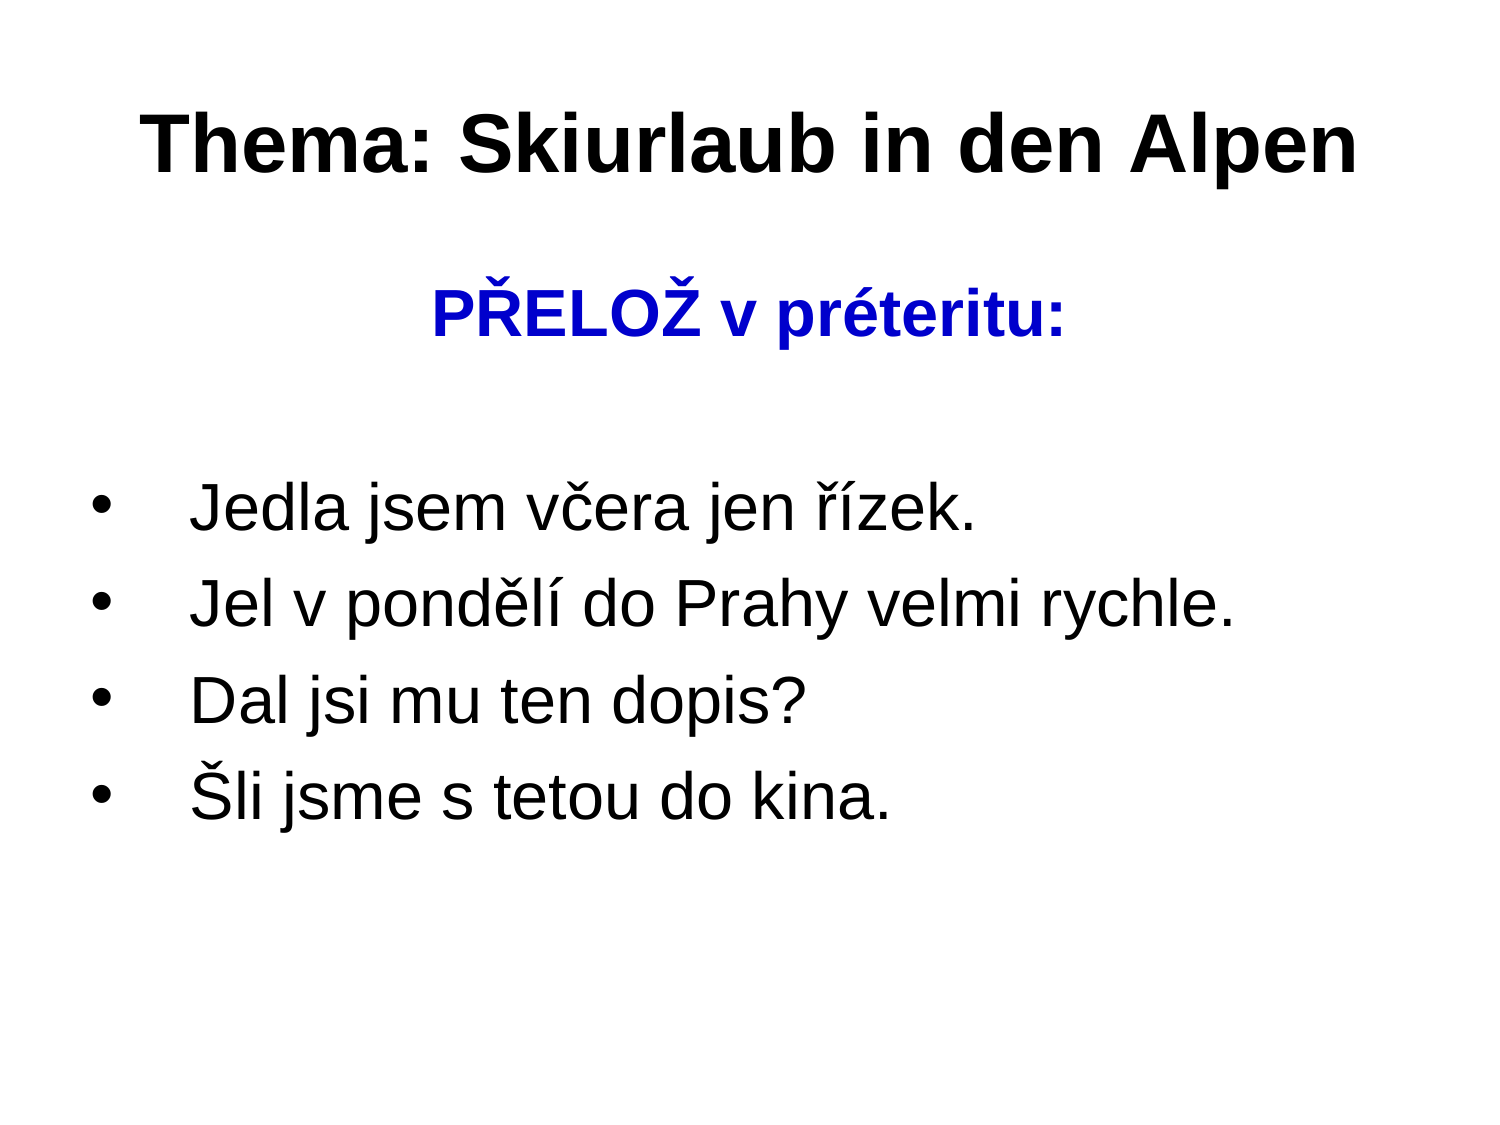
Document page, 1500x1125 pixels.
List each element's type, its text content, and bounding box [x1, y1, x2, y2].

list PŘELOŽ v préteritu: Jedla jsem včera jen řízek. Jel v pondělí do Prahy velmi rychle. Dal jsi mu ten dopis? Šli jsme s tetou do kina. [75, 262, 1426, 1006]
title Thema: Skiurlaub in den Alpen [75, 45, 1426, 233]
